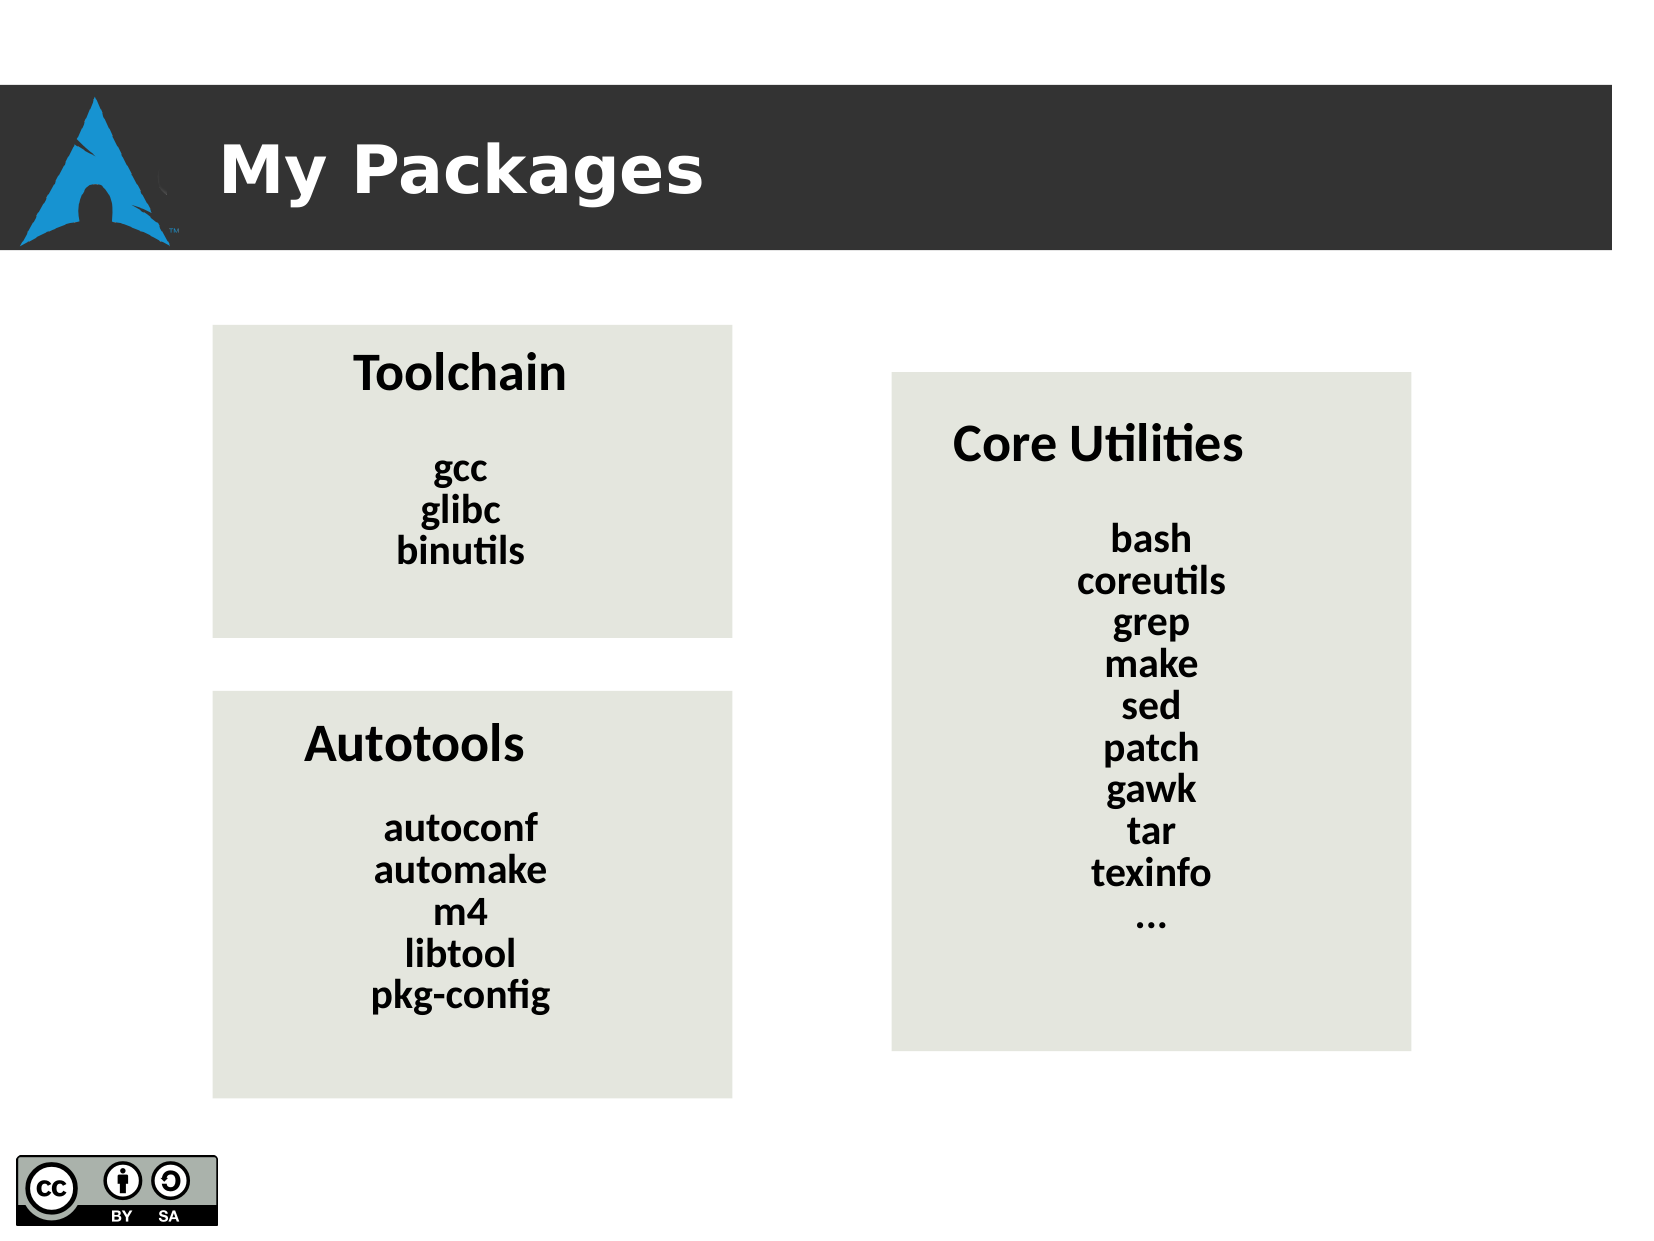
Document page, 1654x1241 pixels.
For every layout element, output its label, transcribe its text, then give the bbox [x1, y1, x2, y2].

picture [16, 1155, 218, 1227]
picture [0, 81, 188, 260]
text_box [212, 324, 733, 638]
text_box Autotools [289, 713, 703, 792]
text_box autoconf automake m4 libtool pkg-config [253, 803, 668, 1061]
text_box [891, 372, 1412, 1052]
text_box My Packages [188, 84, 1612, 250]
text_box bash coreutils grep make sed patch gawk tar texinfo ... [944, 513, 1359, 1014]
text_box [212, 690, 733, 1099]
text_box Core Utilities [938, 413, 1412, 492]
text_box gcc glibc binutils [253, 442, 668, 604]
text_box Toolchain [253, 342, 668, 421]
